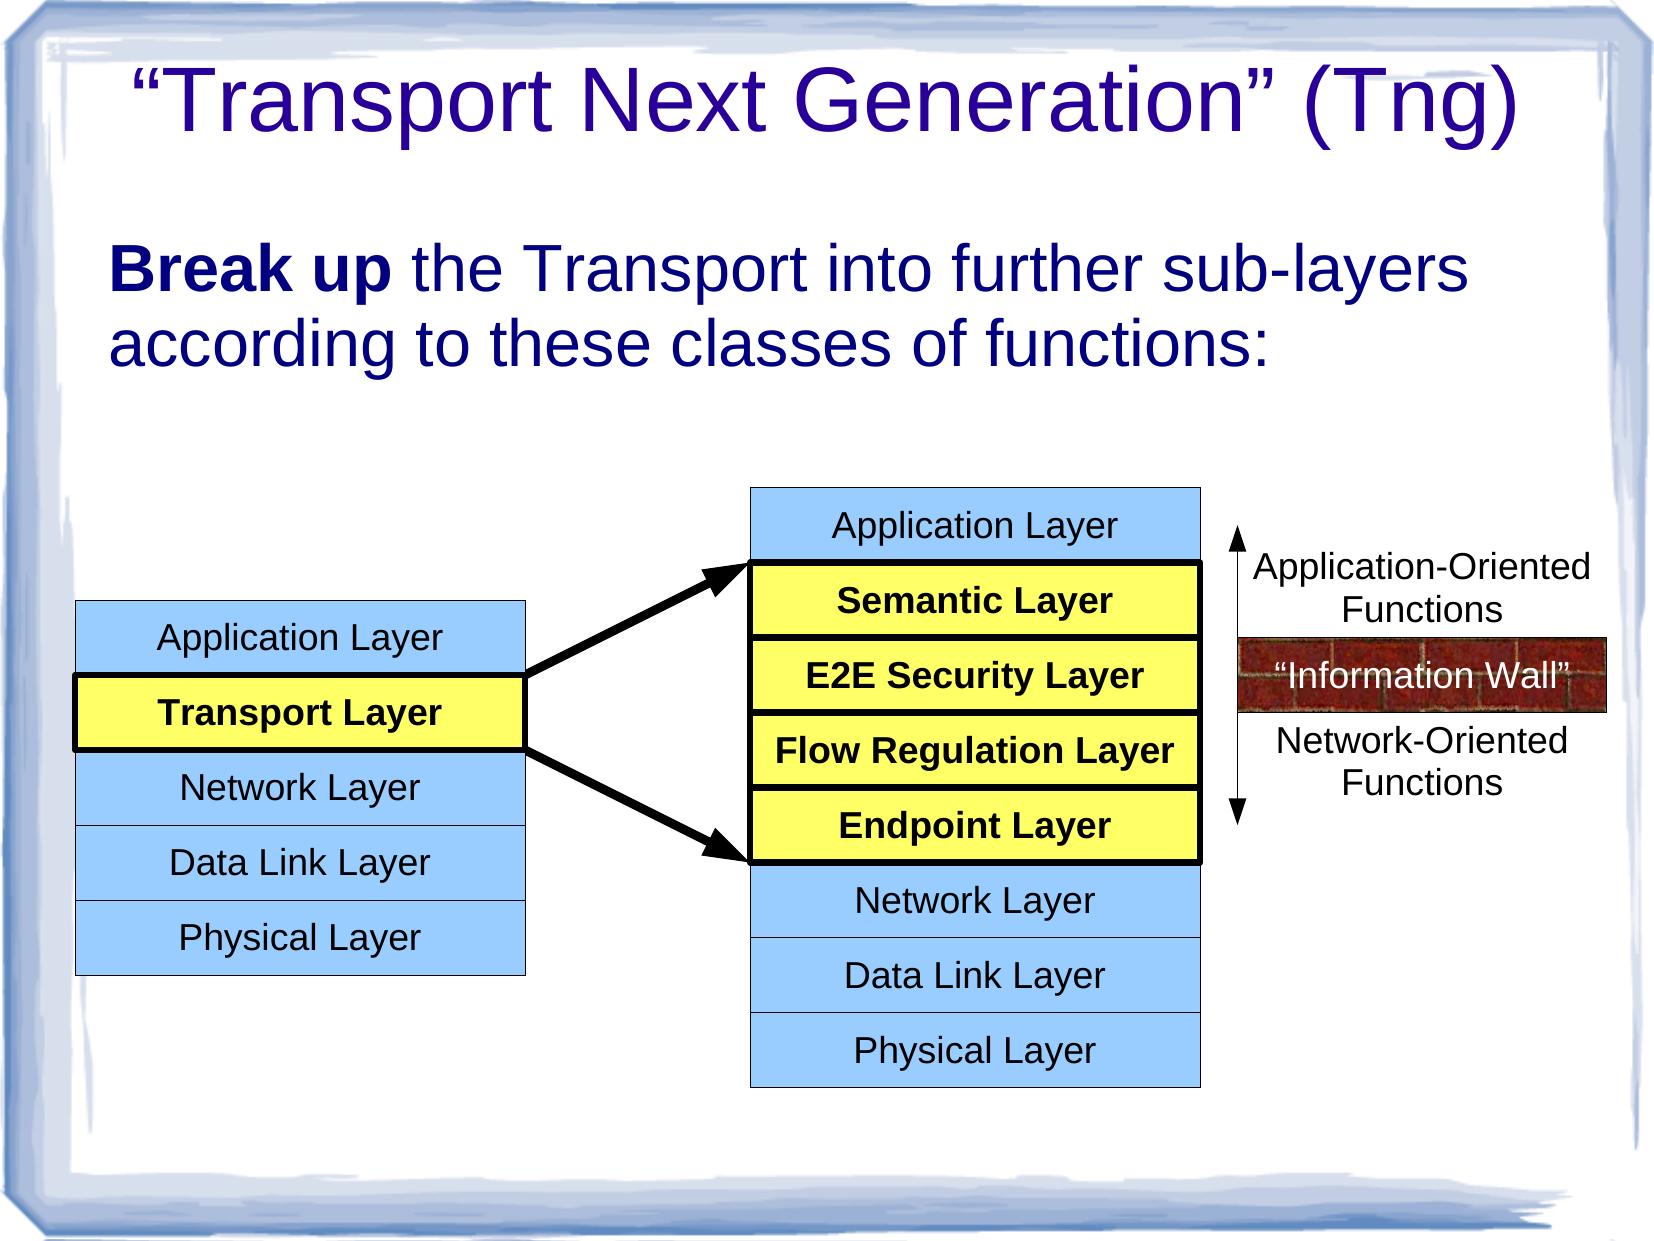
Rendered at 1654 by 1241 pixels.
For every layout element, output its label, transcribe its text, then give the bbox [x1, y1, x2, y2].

text_box Data Link Layer [750, 938, 1201, 1013]
text_box Semantic Layer [750, 562, 1201, 637]
text_box Application Layer [750, 487, 1201, 562]
text_box Application-Oriented Functions [1238, 538, 1607, 638]
text_box Network Layer [75, 751, 526, 826]
title “Transport Next Generation” (Tng) [82, 0, 1571, 204]
text_box Application Layer [75, 600, 526, 675]
text_box Network Layer [750, 863, 1201, 938]
text_box Endpoint Layer [750, 788, 1201, 863]
text_box Transport Layer [75, 675, 526, 751]
text_box Data Link Layer [75, 826, 526, 901]
text_box “Information Wall” [1237, 638, 1607, 712]
picture [0, 0, 1654, 1241]
text_box Network-Oriented Functions [1238, 712, 1607, 812]
text_box Physical Layer [750, 1013, 1201, 1088]
text_box Physical Layer [75, 901, 526, 976]
list Break up the Transport into further sub-layers according to these classes of functions: [37, 231, 1613, 1142]
text_box E2E Security Layer [750, 637, 1201, 713]
text_box Flow Regulation Layer [750, 713, 1201, 788]
